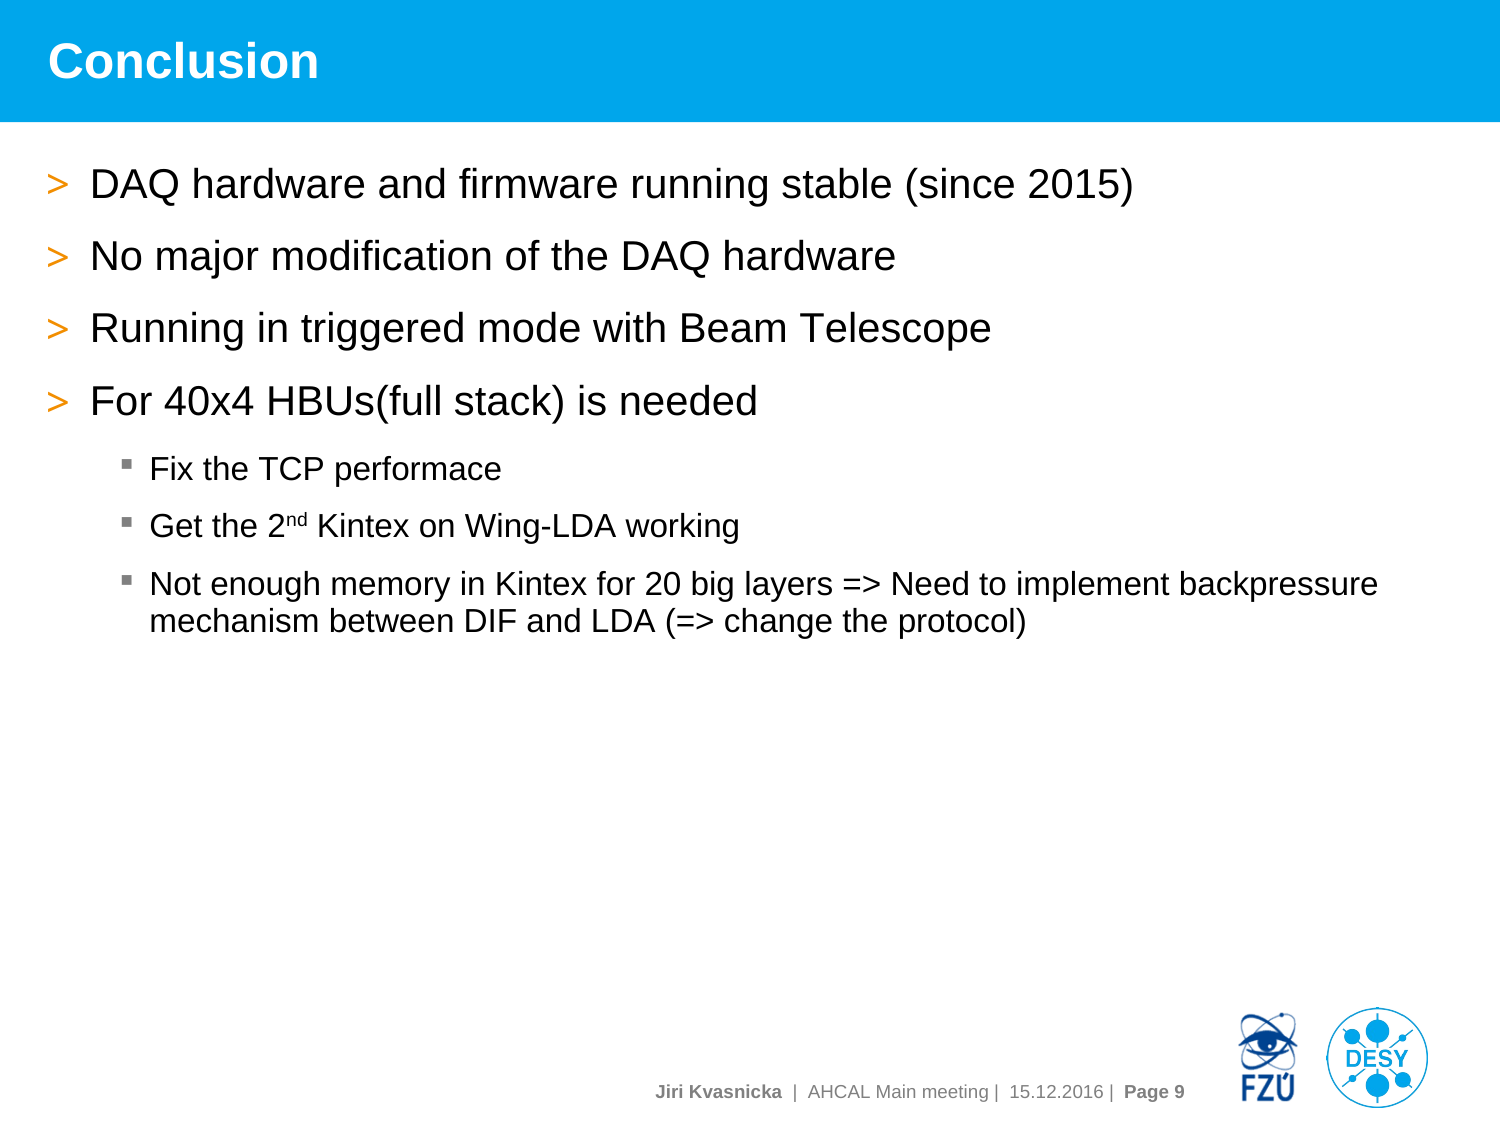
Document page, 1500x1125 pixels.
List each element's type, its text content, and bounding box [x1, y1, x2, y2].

picture [1215, 1004, 1321, 1110]
title Conclusion [47, 16, 1446, 107]
picture [1326, 1007, 1428, 1108]
list DAQ hardware and firmware running stable (since 2015) No major modification of the DAQ hardware Running in triggered mode with Beam Telescope For 40x4 HBUs(full stack) is needed Fix the TCP performace Get the 2nd Kintex on Wing-LDA working Not enough memory in Kintex for 20 big layers => Need to implement backpressure mechanism between DIF and LDA (=> change the protocol) [46, 160, 1444, 813]
